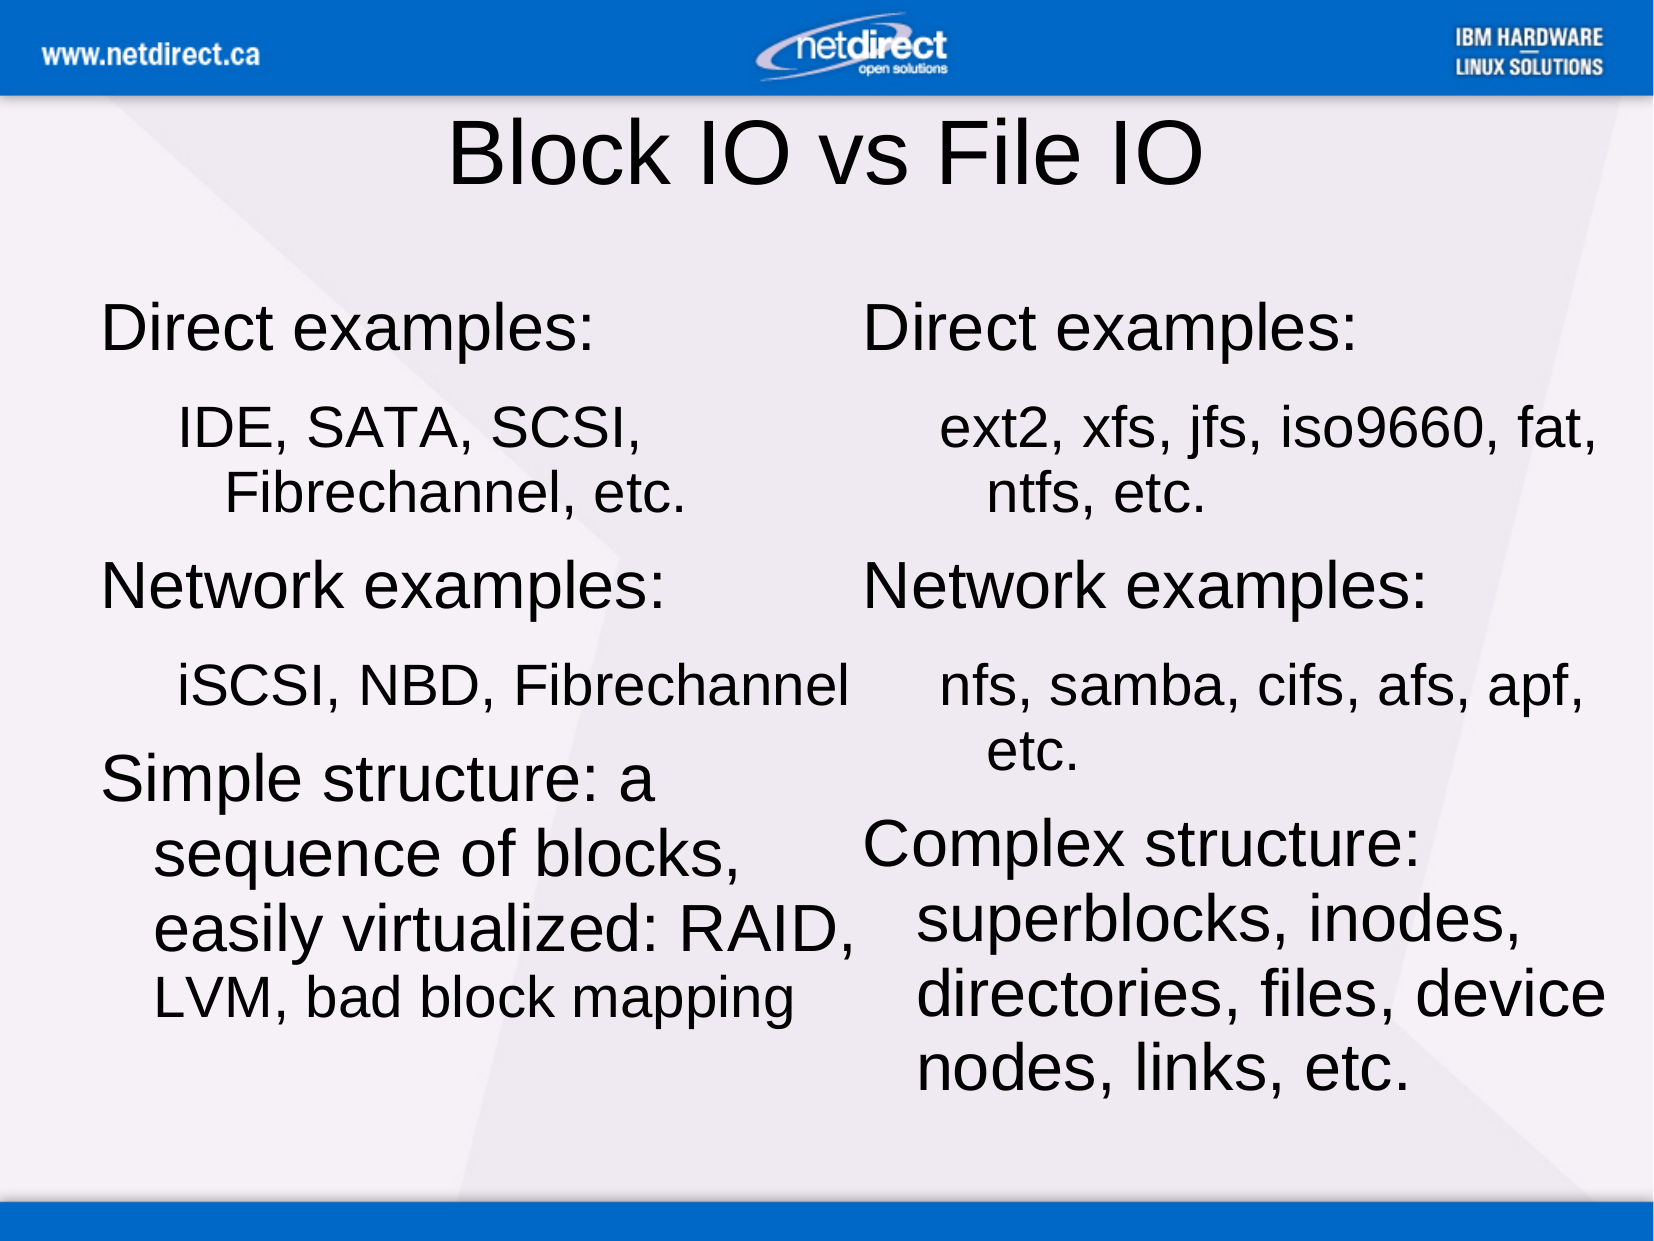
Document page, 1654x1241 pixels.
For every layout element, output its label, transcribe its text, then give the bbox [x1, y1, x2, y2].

list Direct examples: ext2, xfs, jfs, iso9660, fat, ntfs, etc. Network examples: nfs, samba, cifs, afs, apf, etc. Complex structure: superblocks, inodes, directories, files, device nodes, links, etc. [845, 290, 1613, 1185]
list Direct examples: IDE, SATA, SCSI, Fibrechannel, etc. Network examples: iSCSI, NBD, Fibrechannel Simple structure: a sequence of blocks, easily virtualized: RAID, LVM, bad block mapping [82, 290, 845, 1175]
picture [0, 0, 1654, 1241]
title Block IO vs File IO [82, 49, 1571, 257]
